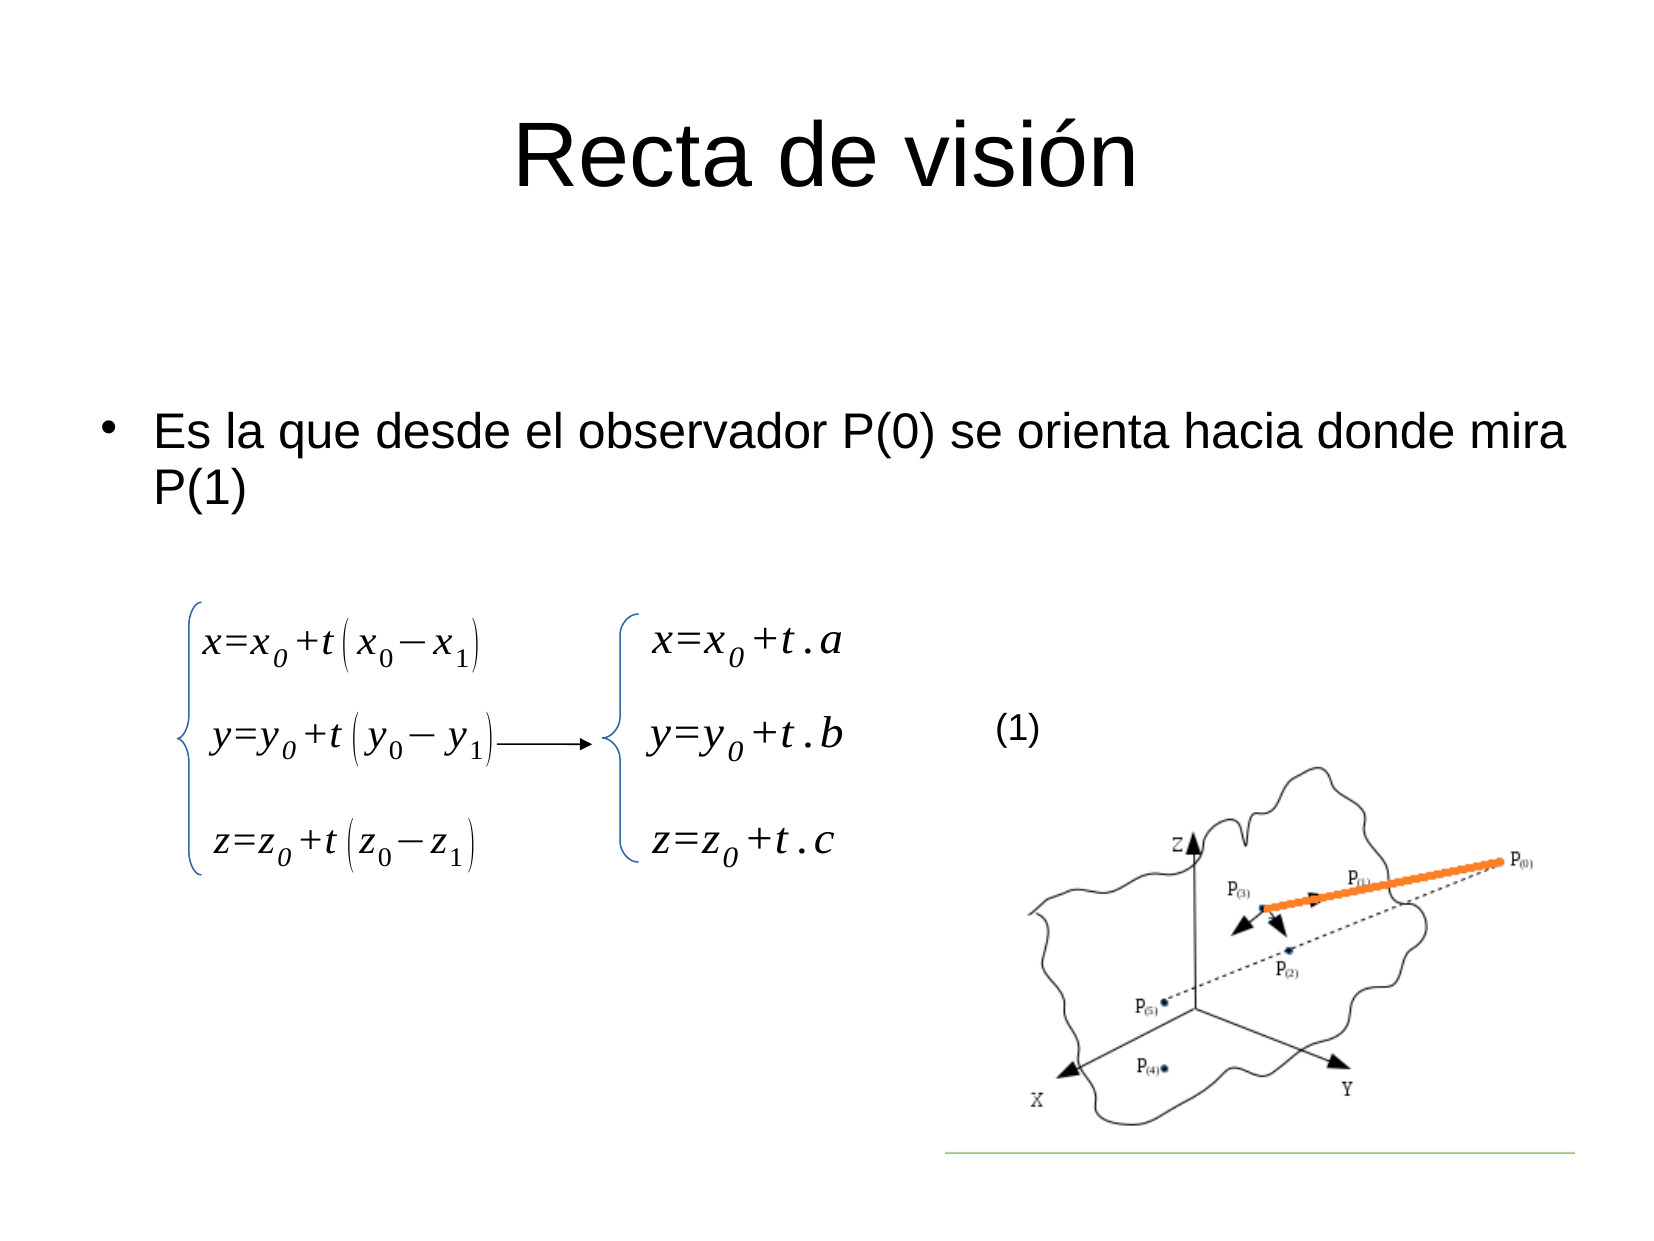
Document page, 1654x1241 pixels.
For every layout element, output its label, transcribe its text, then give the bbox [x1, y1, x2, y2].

text_box (1) [980, 696, 1075, 756]
chart [200, 815, 491, 876]
picture [945, 761, 1575, 1154]
chart [631, 708, 862, 768]
chart [196, 709, 510, 769]
chart [637, 614, 861, 674]
list Es la que desde el observador P(0) se orienta hacia donde mira P(1) [82, 290, 1571, 1010]
chart [637, 814, 854, 874]
title Recta de visión [82, 49, 1571, 257]
chart [190, 616, 497, 676]
